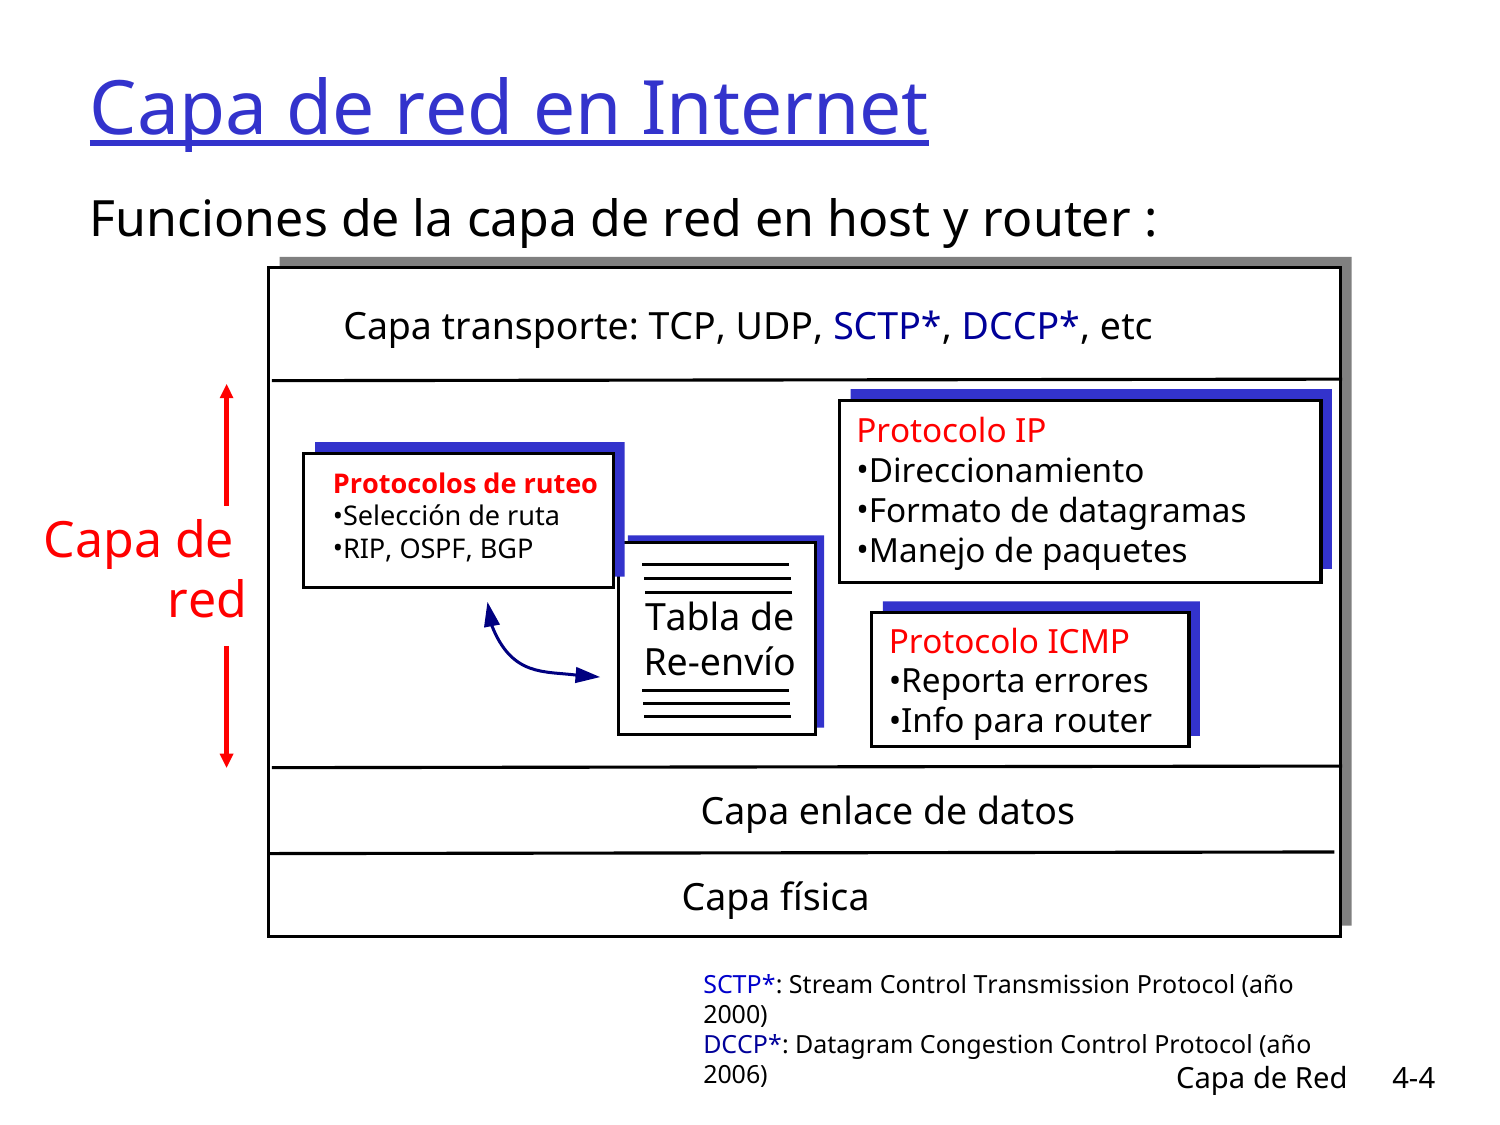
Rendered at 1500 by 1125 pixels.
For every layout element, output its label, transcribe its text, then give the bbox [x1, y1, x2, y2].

title Capa de red en Internet [75, 23, 1463, 175]
text_box [882, 601, 1200, 747]
text_box Protocolos de ruteo Selección de ruta RIP, OSPF, BGP [318, 458, 614, 572]
text_box Capa enlace de datos [685, 779, 1091, 840]
text_box Capa física [666, 865, 885, 926]
text_box SCTP*: Stream Control Transmission Protocol (año 2000) DCCP*: Datagram Congestion Control Protocol (año 2006) [688, 961, 1353, 1037]
list Funciones de la capa de red en host y router : [75, 175, 1463, 1009]
text_box Protocolo IP Direccionamiento Formato de datagramas Manejo de paquetes [841, 401, 1263, 577]
text_box [303, 442, 625, 588]
text_box [839, 389, 1332, 583]
text_box Capa de red [28, 500, 262, 636]
text_box Protocolo ICMP Reporta errores Info para router [873, 612, 1186, 748]
text_box Capa transporte: TCP, UDP, SCTP*, DCCP*, etc [328, 294, 1168, 355]
